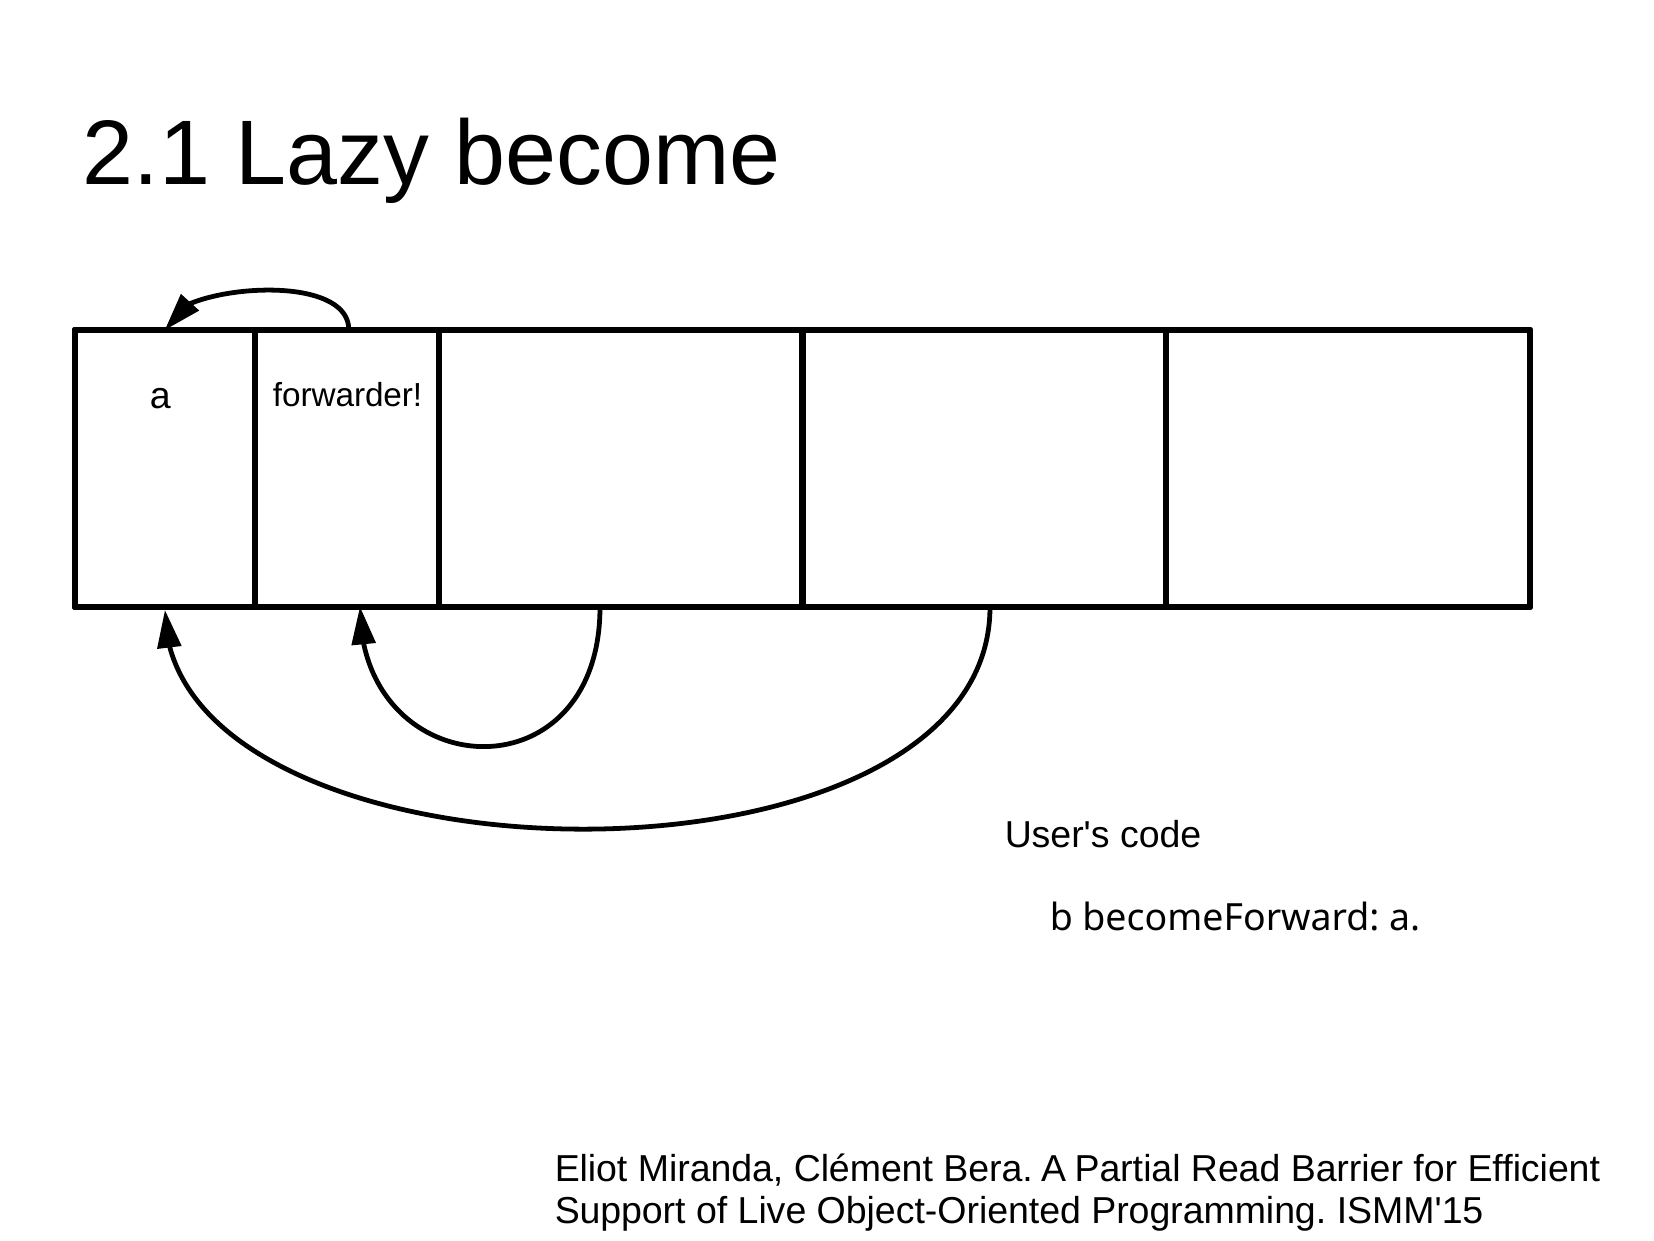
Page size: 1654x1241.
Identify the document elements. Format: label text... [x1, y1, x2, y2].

text_box a [135, 367, 196, 424]
title 2.1 Lazy become [82, 49, 1571, 257]
text_box Eliot Miranda, Clément Bera. A Partial Read Barrier for Efficient Support of Live Object-Oriented Programming. ISMM'15 [540, 1140, 1654, 1241]
text_box [75, 329, 1531, 608]
text_box User's code [990, 805, 1336, 989]
text_box b becomeForward: a. [1336, 883, 1516, 942]
text_box forwarder! [258, 368, 439, 429]
